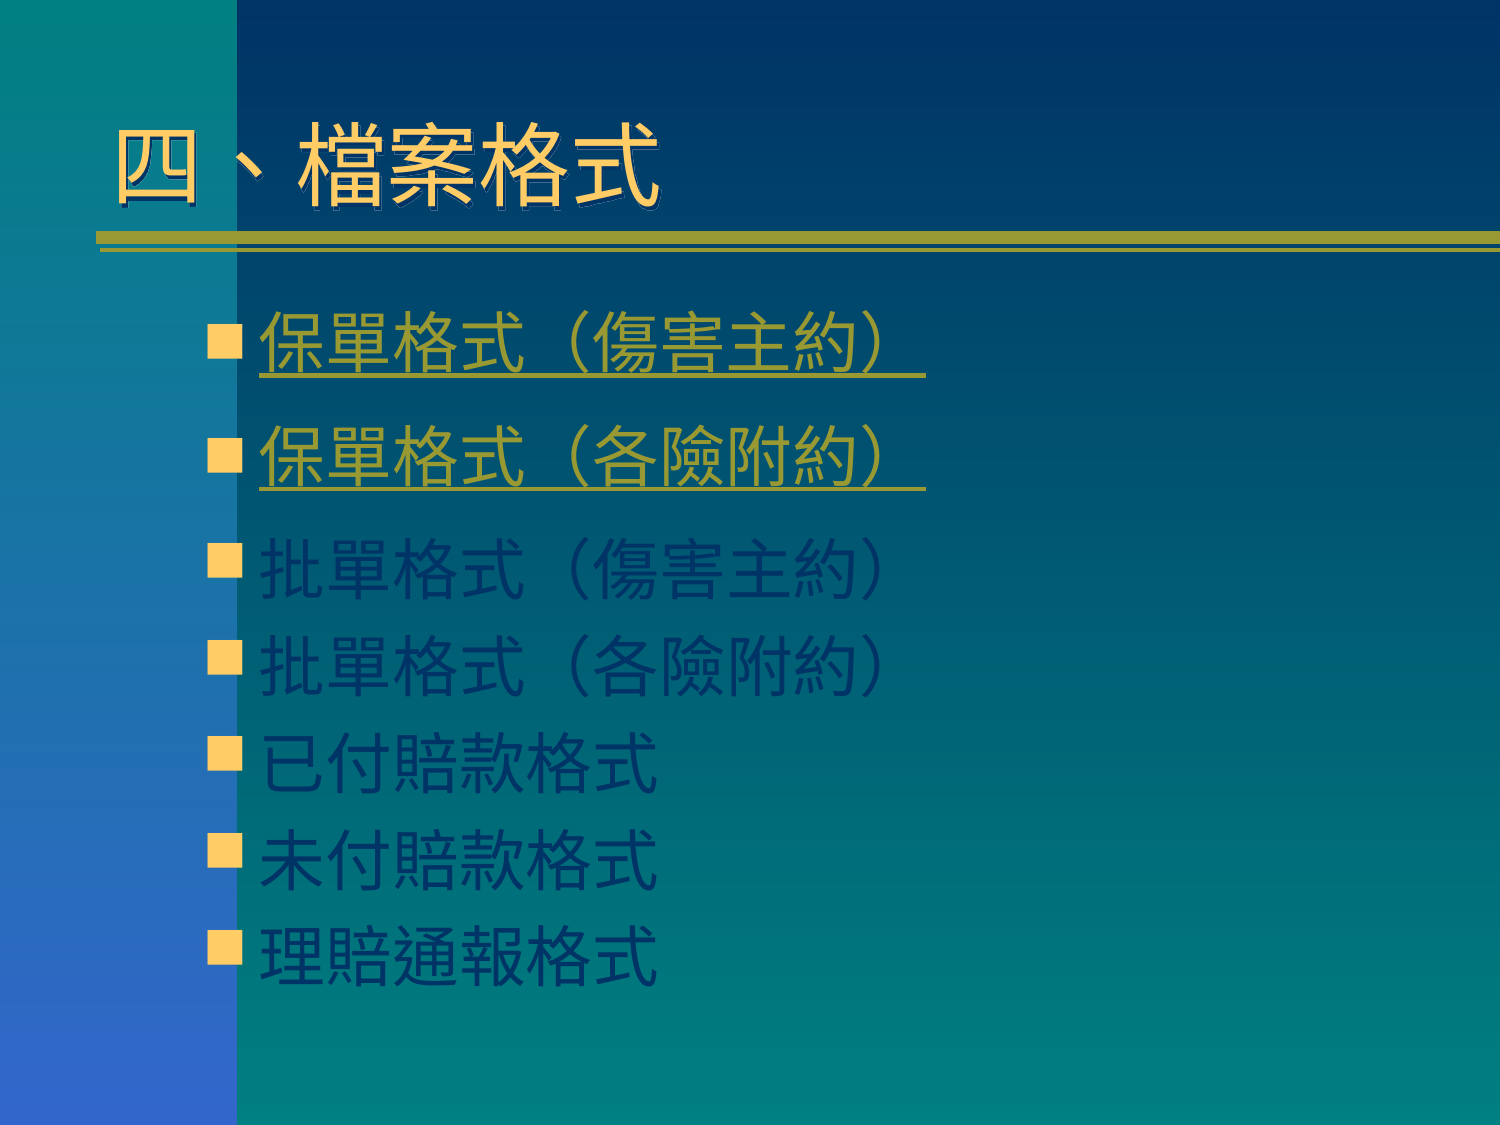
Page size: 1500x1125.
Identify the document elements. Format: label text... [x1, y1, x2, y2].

title 四、檔案格式 [96, 43, 1463, 225]
list 保單格式（傷害主約） 保單格式（各險附約） 批單格式（傷害主約） 批單格式（各險附約） 已付賠款格式 未付賠款格式 理賠通報格式 [187, 293, 1463, 1013]
